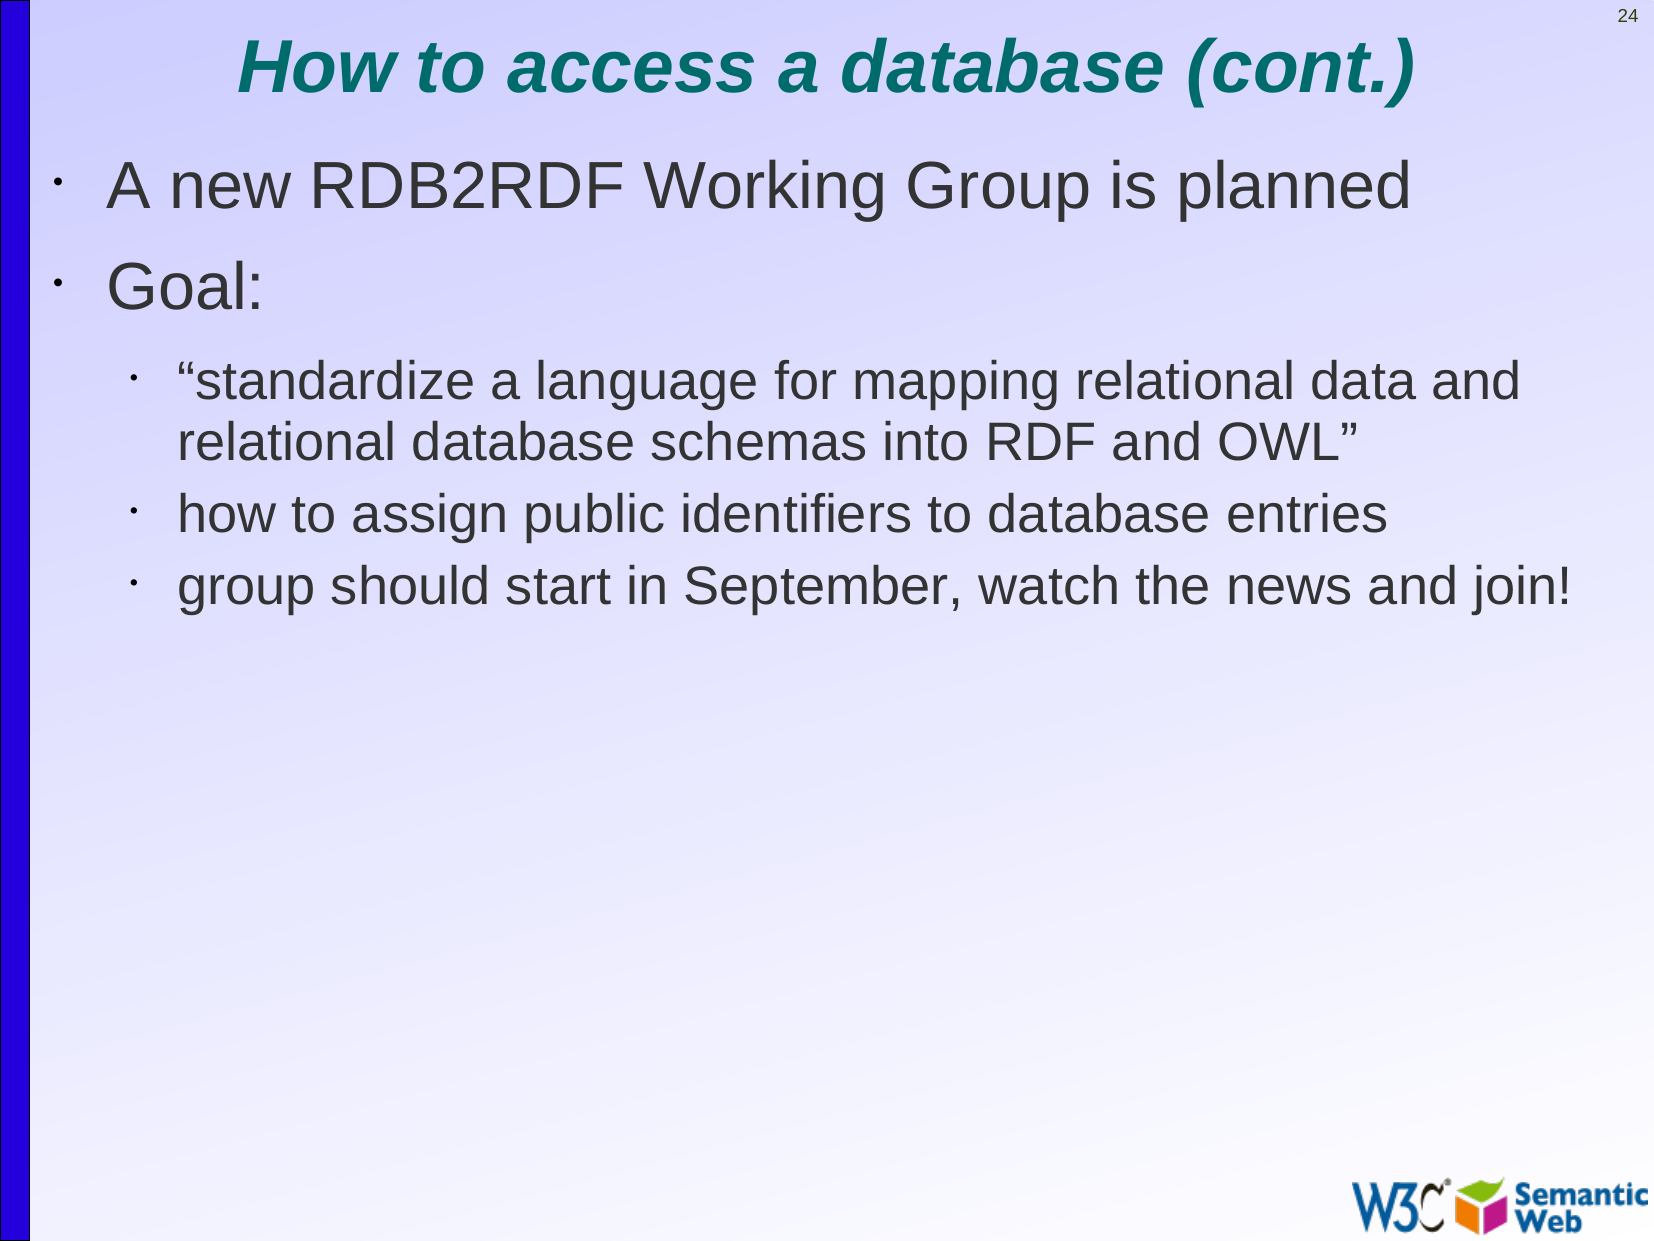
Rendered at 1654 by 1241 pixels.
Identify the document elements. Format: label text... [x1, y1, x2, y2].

title How to access a database (cont.) [0, 5, 1654, 125]
list A new RDB2RDF Working Group is planned Goal: “standardize a language for mapping relational data and relational database schemas into RDF and OWL” how to assign public identifiers to database entries group should start in September, watch the news and join! [35, 147, 1618, 1119]
picture [1352, 1175, 1648, 1235]
